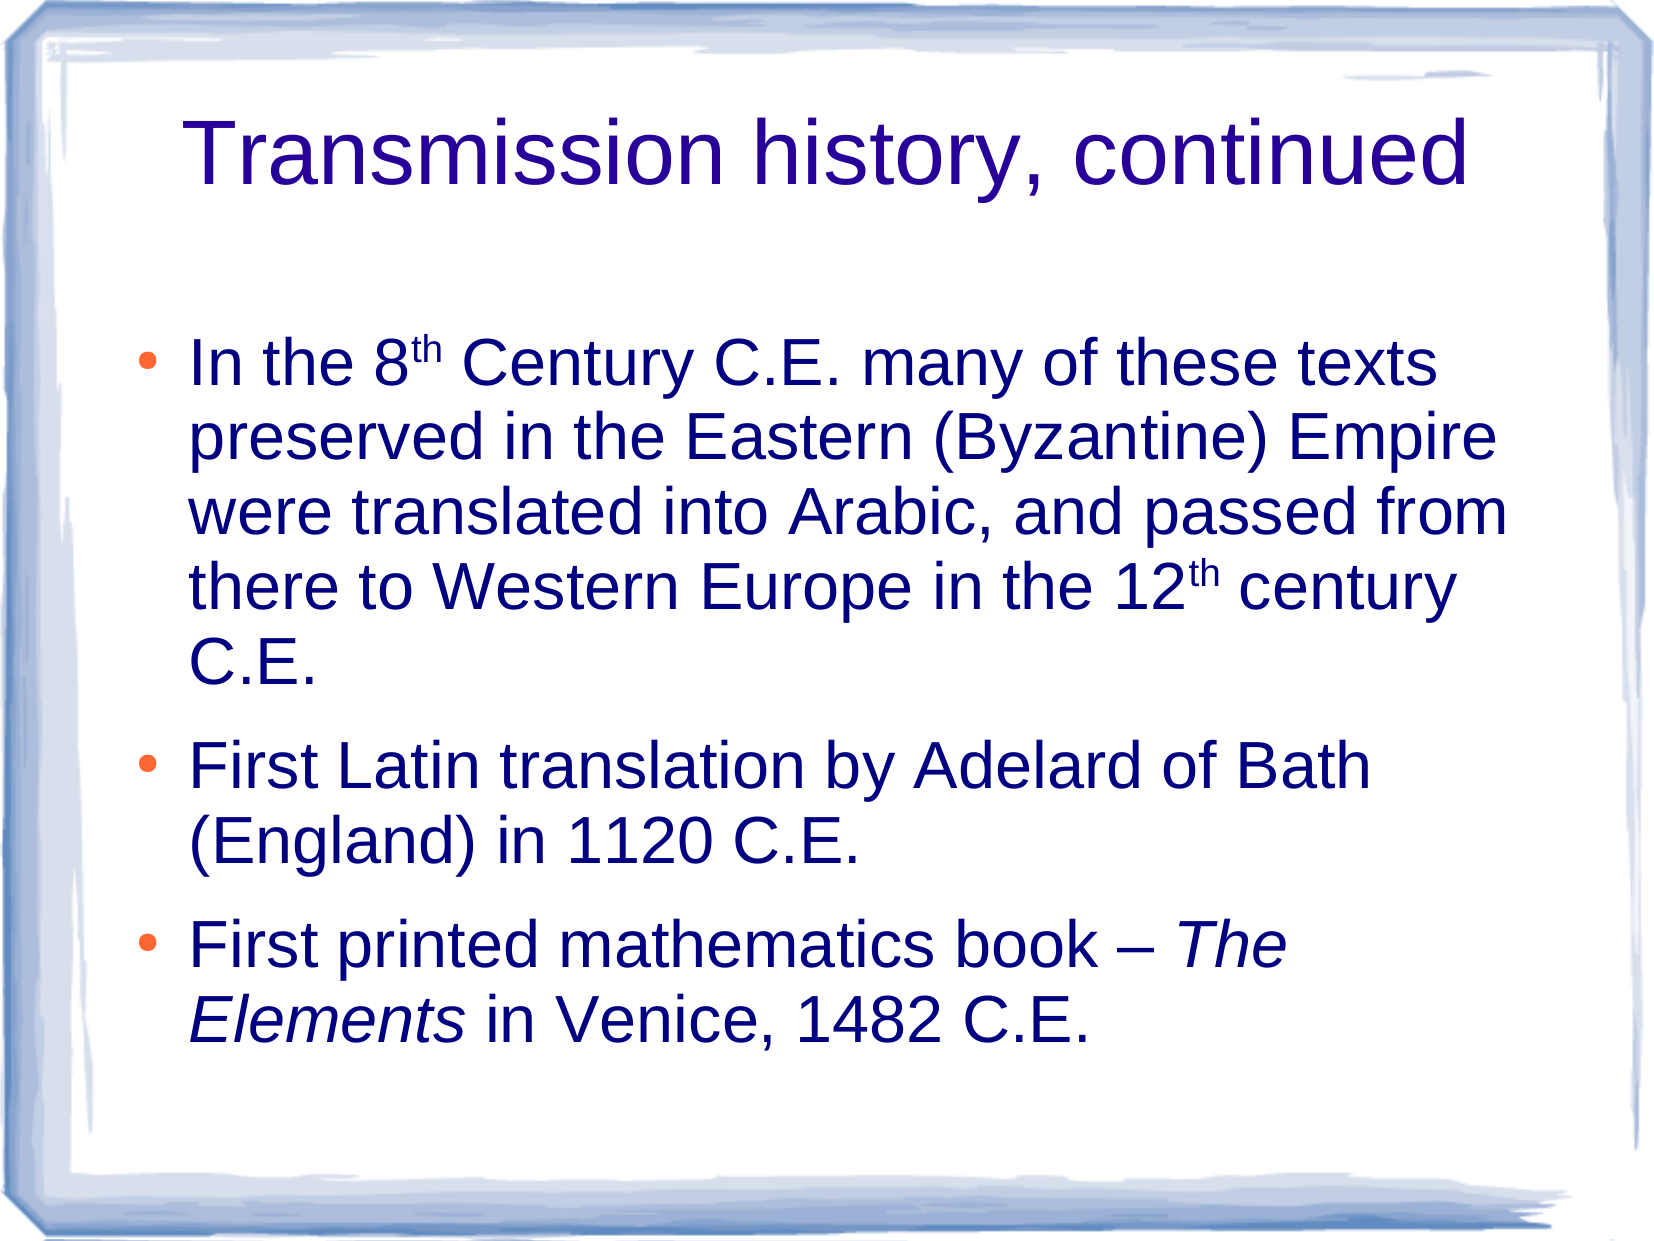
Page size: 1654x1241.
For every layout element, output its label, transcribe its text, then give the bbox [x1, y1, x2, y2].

picture [0, 0, 1654, 1241]
list In the 8th Century C.E. many of these texts preserved in the Eastern (Byzantine) Empire were translated into Arabic, and passed from there to Western Europe in the 12th century C.E. First Latin translation by Adelard of Bath (England) in 1120 C.E. First printed mathematics book – The Elements in Venice, 1482 C.E. [118, 324, 1571, 1062]
title Transmission history, continued [82, 56, 1571, 250]
